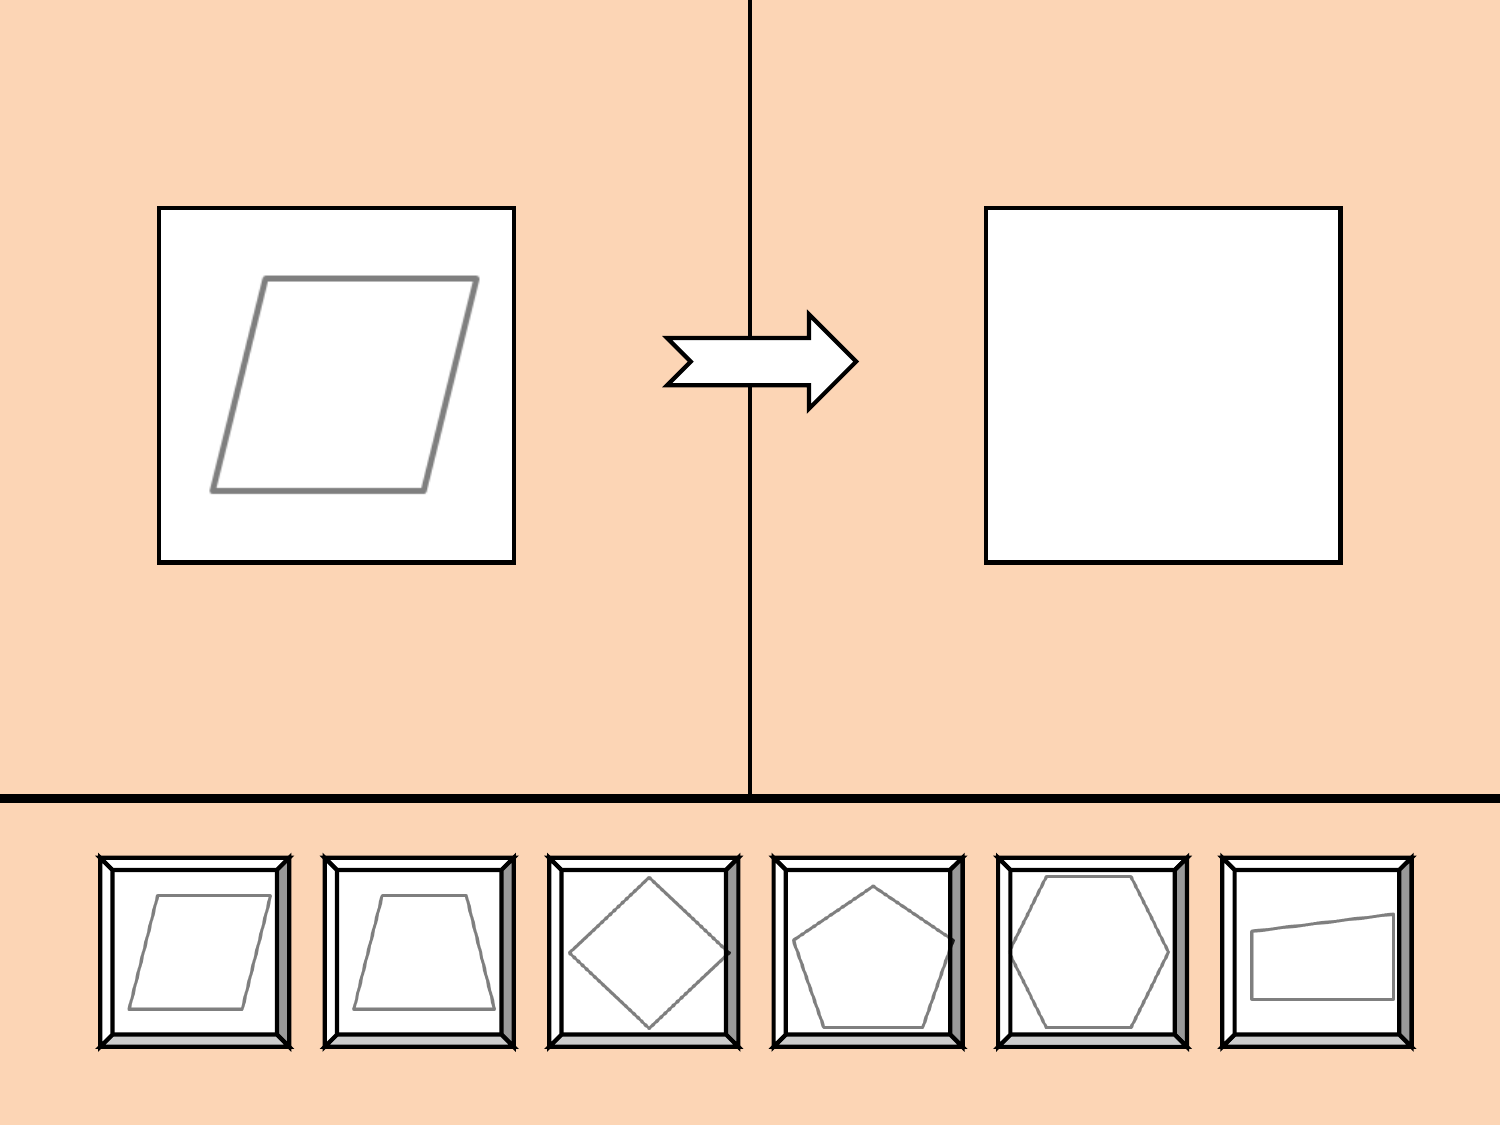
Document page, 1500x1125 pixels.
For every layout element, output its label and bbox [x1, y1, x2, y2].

text_box [159, 208, 514, 563]
text_box [667, 314, 857, 409]
text_box [551, 857, 739, 1047]
text_box [326, 857, 514, 1047]
text_box [1000, 857, 1188, 1047]
text_box [775, 857, 963, 1047]
text_box [102, 857, 290, 1047]
text_box [986, 208, 1341, 563]
text_box [1224, 857, 1412, 1047]
